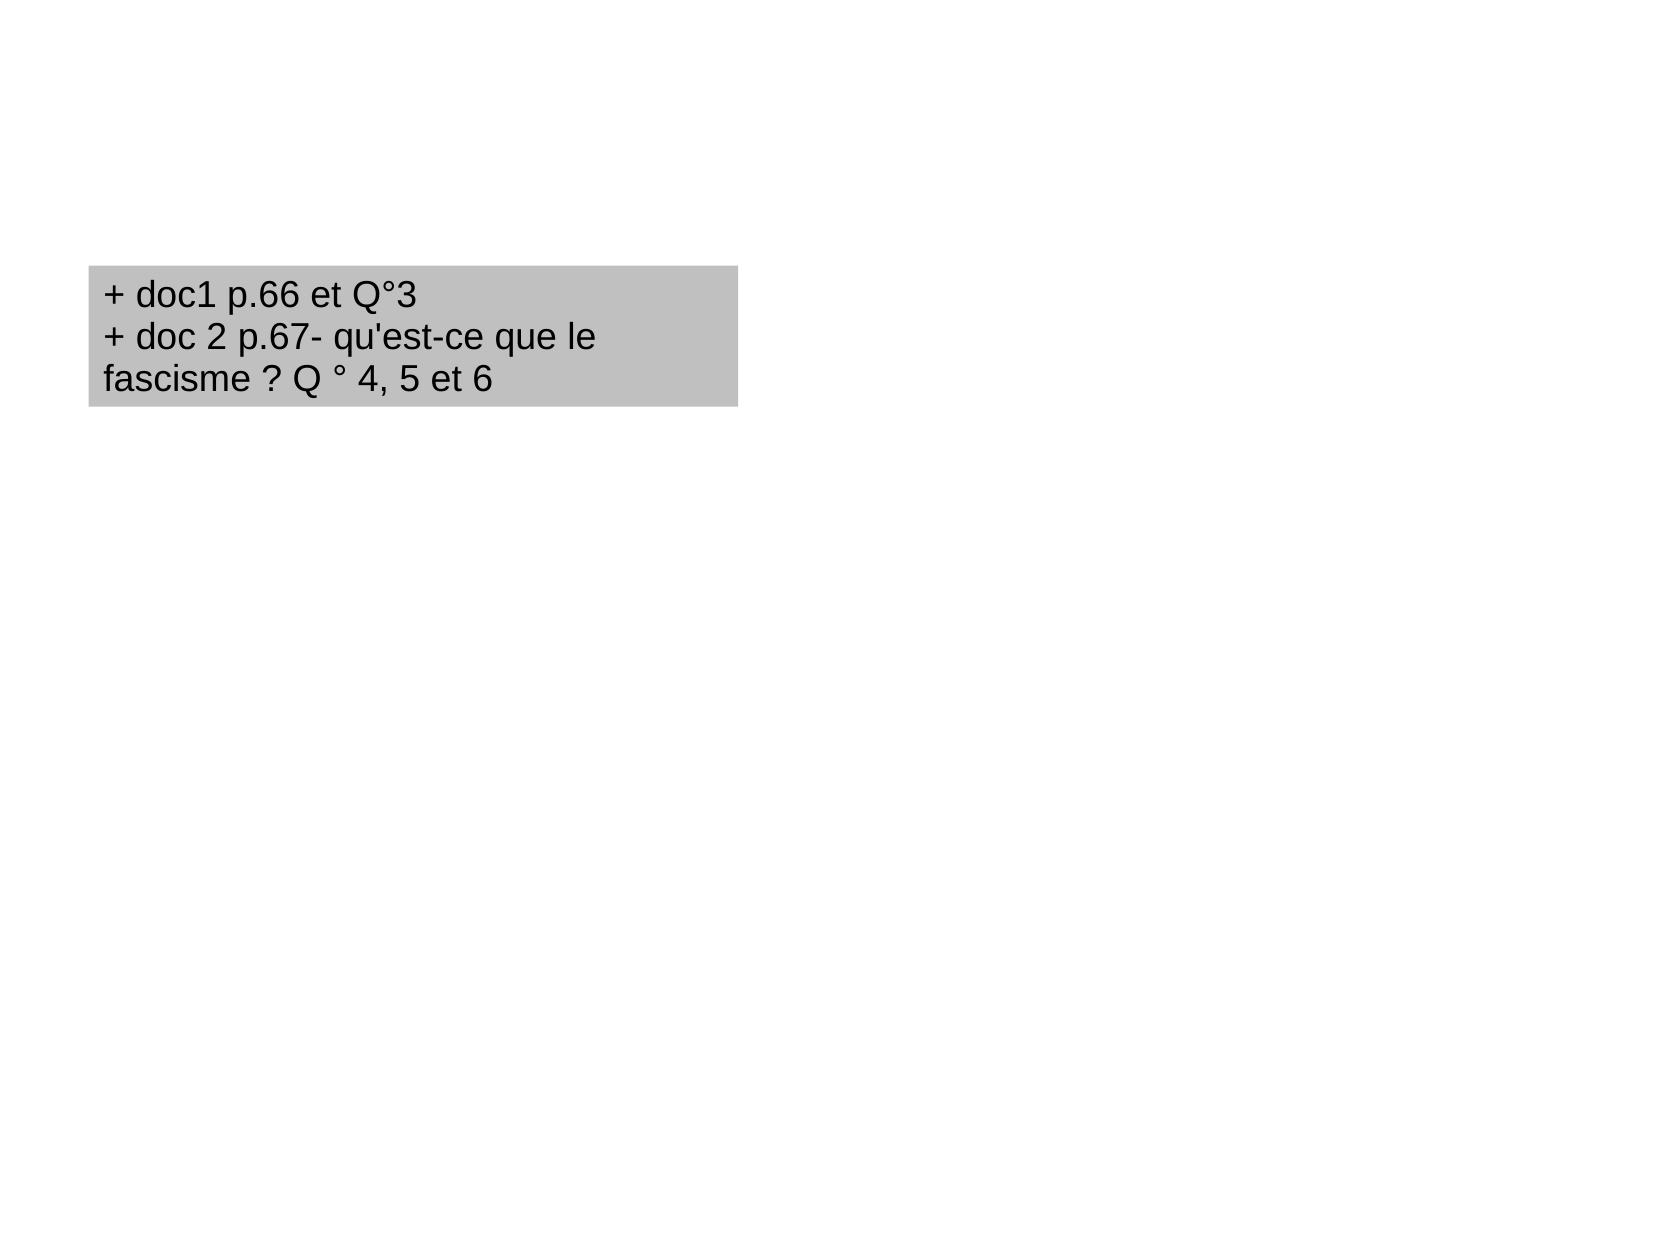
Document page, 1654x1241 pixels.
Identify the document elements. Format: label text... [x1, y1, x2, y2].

text_box + doc1 p.66 et Q°3 + doc 2 p.67- qu'est-ce que le fascisme ? Q ° 4, 5 et 6 [88, 265, 739, 407]
